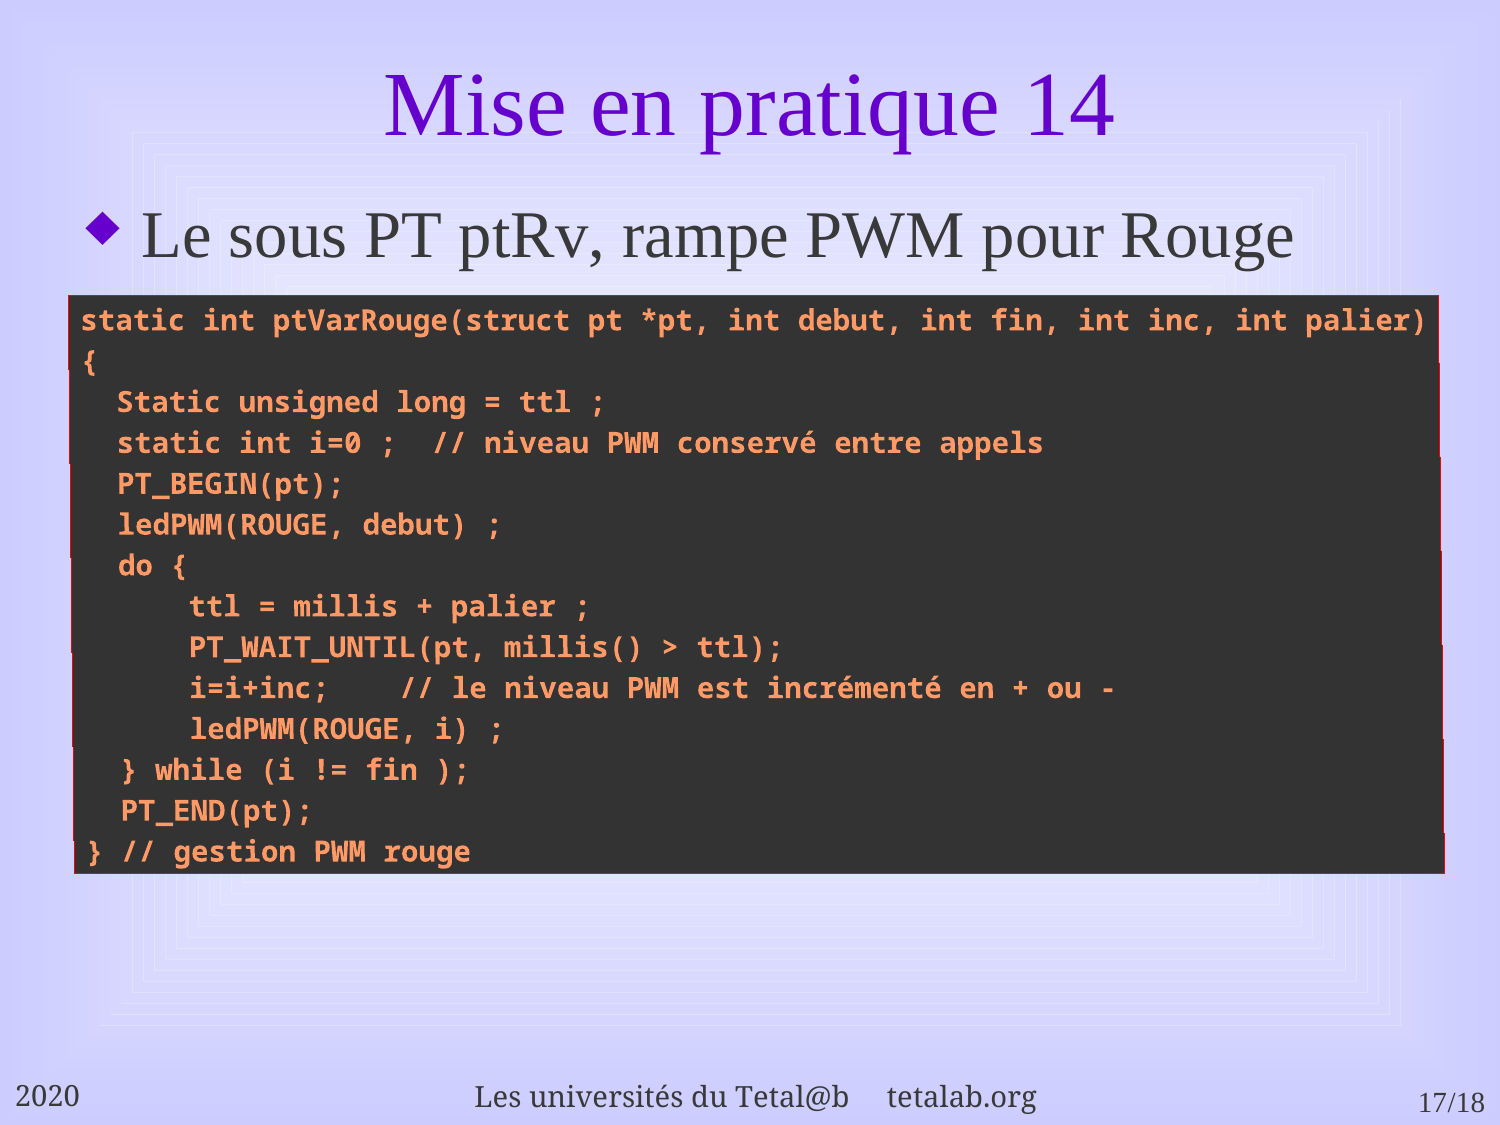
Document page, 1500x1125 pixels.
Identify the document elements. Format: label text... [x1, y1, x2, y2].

list Le sous PT ptRv, rampe PWM pour Rouge [70, 183, 1453, 975]
title Mise en pratique 14 [0, 0, 1500, 198]
text_box static int ptVarRouge(struct pt *pt, int debut, int fin, int inc, int palier) { Static unsigned long = ttl ; static int i=0 ; // niveau PWM conservé entre appels PT_BEGIN(pt); ledPWM(ROUGE, debut) ; do { ttl = millis + palier ; PT_WAIT_UNTIL(pt, millis() > ttl); i=i+inc; // le niveau PWM est incrémenté en + ou - ledPWM(ROUGE, i) ; } while (i != fin ); PT_END(pt); } // gestion PWM rouge [68, 295, 1445, 874]
